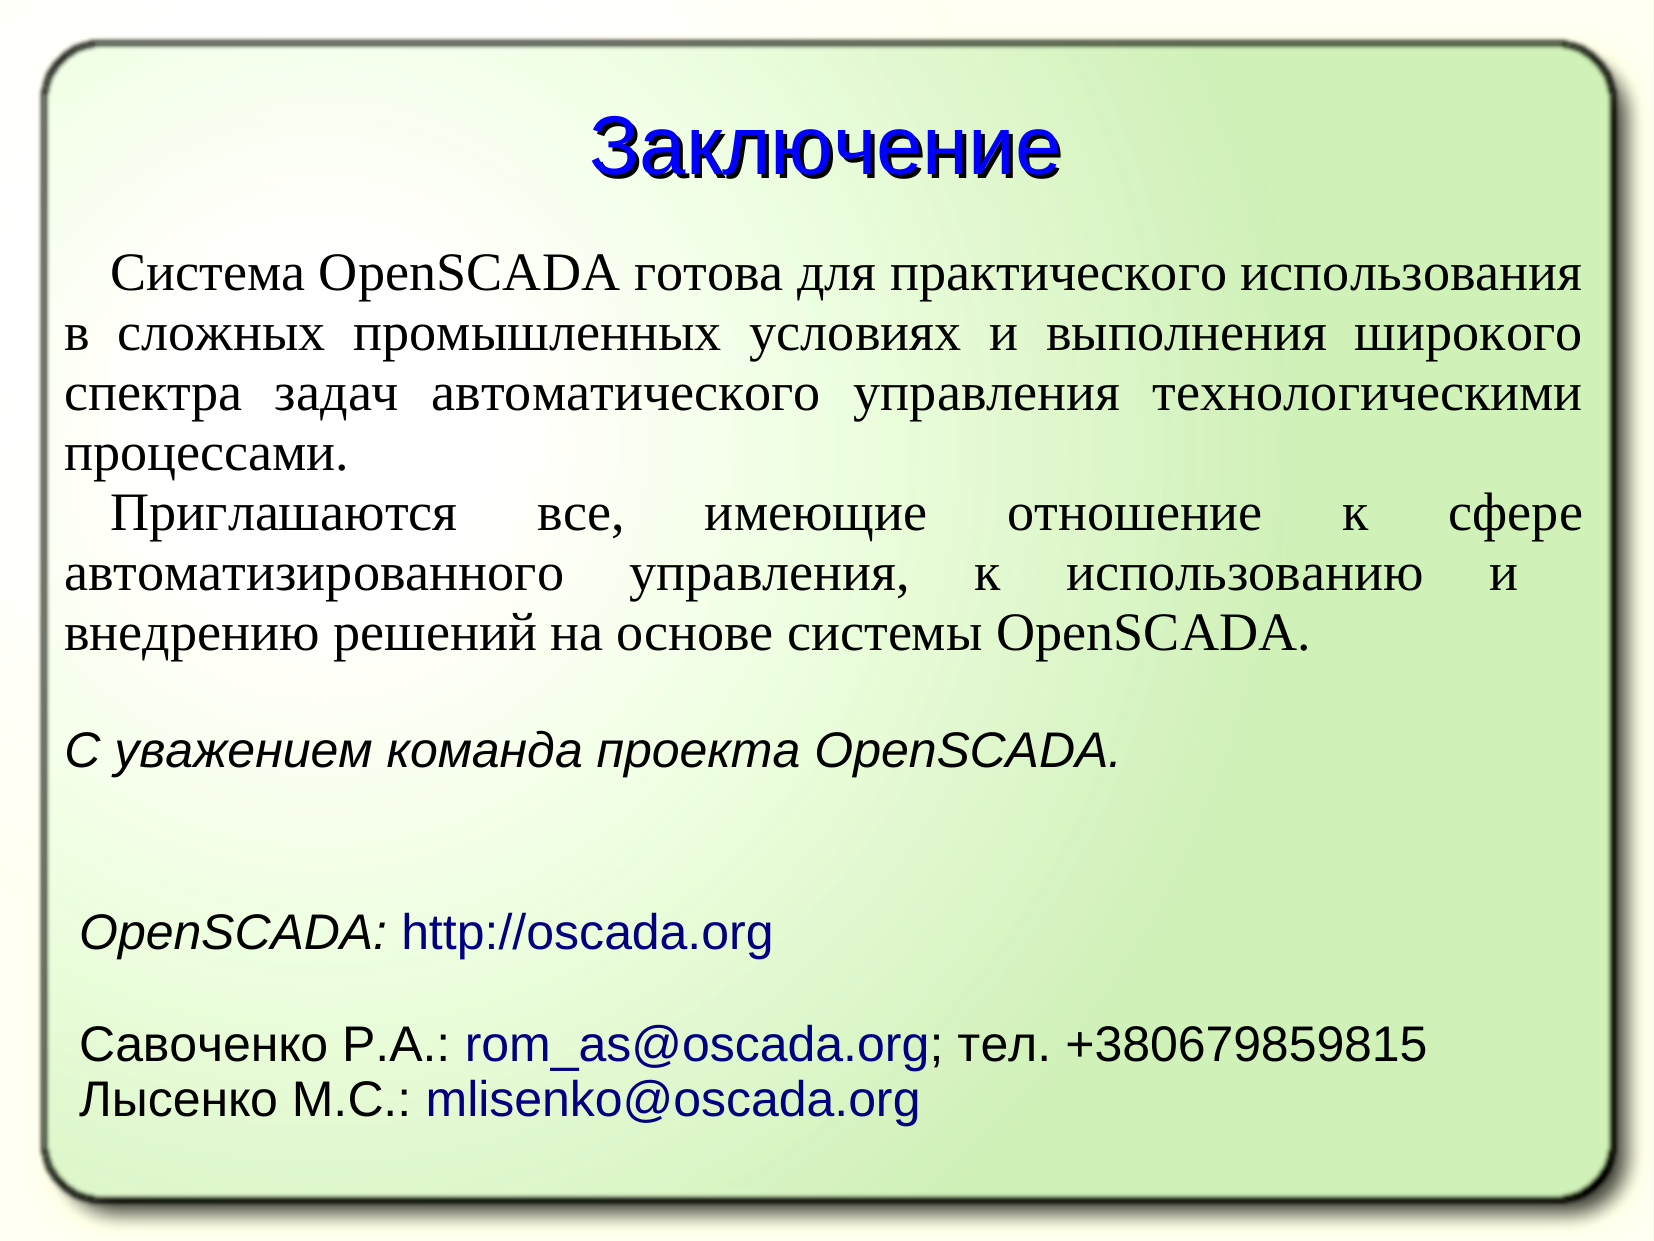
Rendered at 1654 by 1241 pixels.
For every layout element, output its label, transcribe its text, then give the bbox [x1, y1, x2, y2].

text_box Система OpenSCADA готова для практического использования в сложных промышленных условиях и выполнения широкого спектра задач автоматического управления технологическими процессами. Приглашаются все, имеющие отношение к сфере автоматизированного управления, к использованию и внедрению решений на основе системы OpenSCADA. С уважением команда проекта OpenSCADA. [49, 235, 1600, 786]
title Заключение [44, 86, 1607, 191]
text_box OpenSCADA: http://oscada.org Савоченко Р.А.: rom_as@oscada.org; тел. +380679859815 Лысенко М.С.: mlisenko@oscada.org [79, 904, 1577, 1051]
